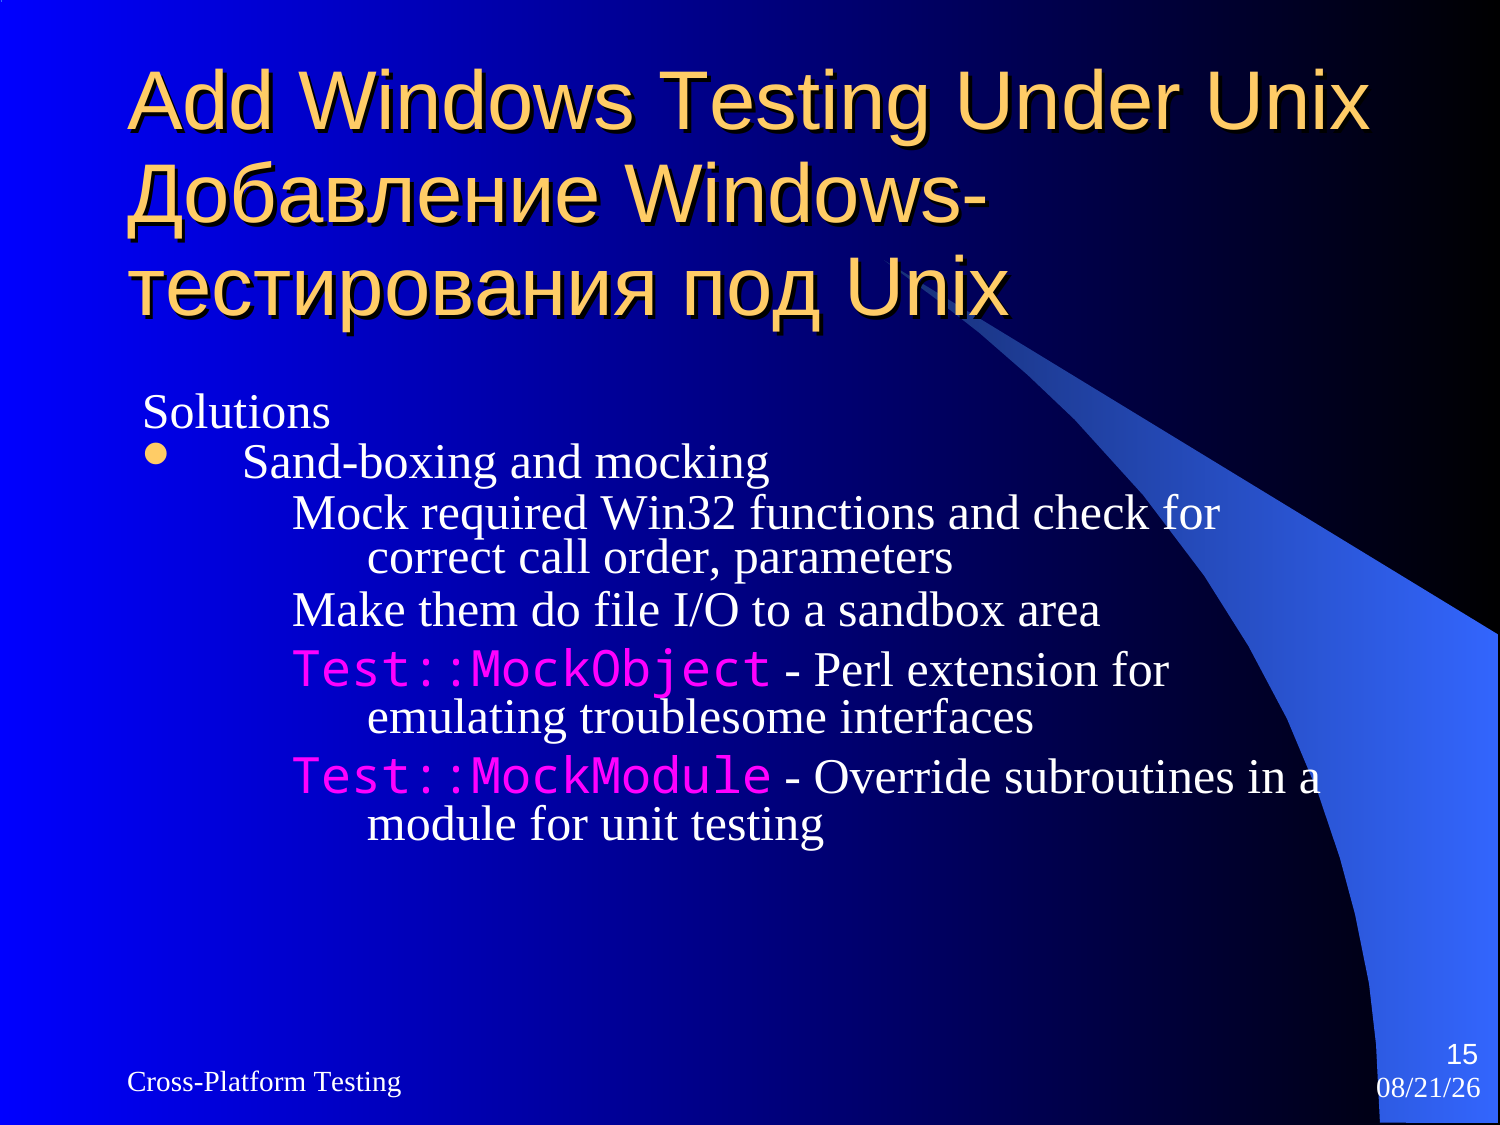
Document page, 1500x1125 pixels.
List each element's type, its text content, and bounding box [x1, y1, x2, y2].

title Add Windows Testing Under Unix Добавление Windows-тестирования под Unix [111, 46, 1438, 341]
list Solutions Sand-boxing and mocking Mock required Win32 functions and check for correct call order, parameters Make them do file I/O to a sandbox area Test::MockObject - Perl extension for emulating troublesome interfaces Test::MockModule - Override subroutines in a module for unit testing [111, 324, 1387, 1125]
